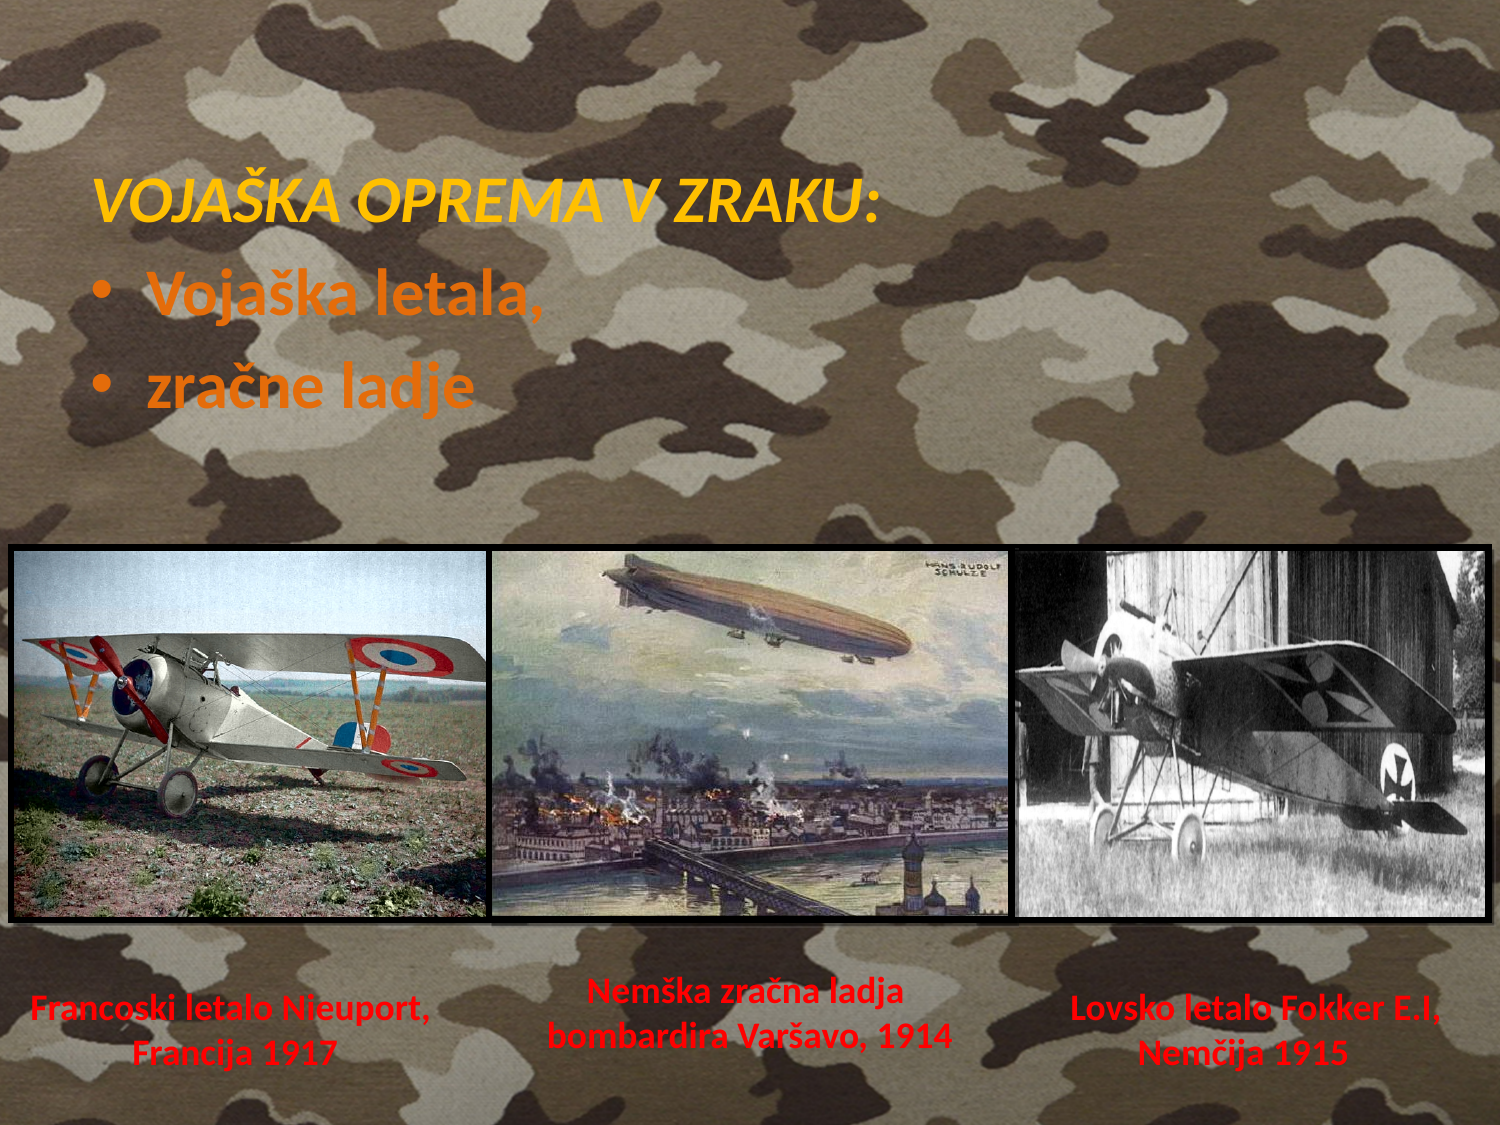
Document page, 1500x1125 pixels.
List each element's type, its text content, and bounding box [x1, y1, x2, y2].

list VOJAŠKA OPREMA V ZRAKU: Vojaška letala, zračne ladje [75, 54, 1426, 544]
text_box Nemška zračna ladja bombardira Varšavo, 1914 [532, 958, 969, 1064]
text_box Lovsko letalo Fokker E.I, Nemčija 1915 [965, 975, 1500, 1081]
text_box Francoski letalo Nieuport, Francija 1917 [15, 975, 447, 1081]
picture [0, 0, 1500, 1125]
